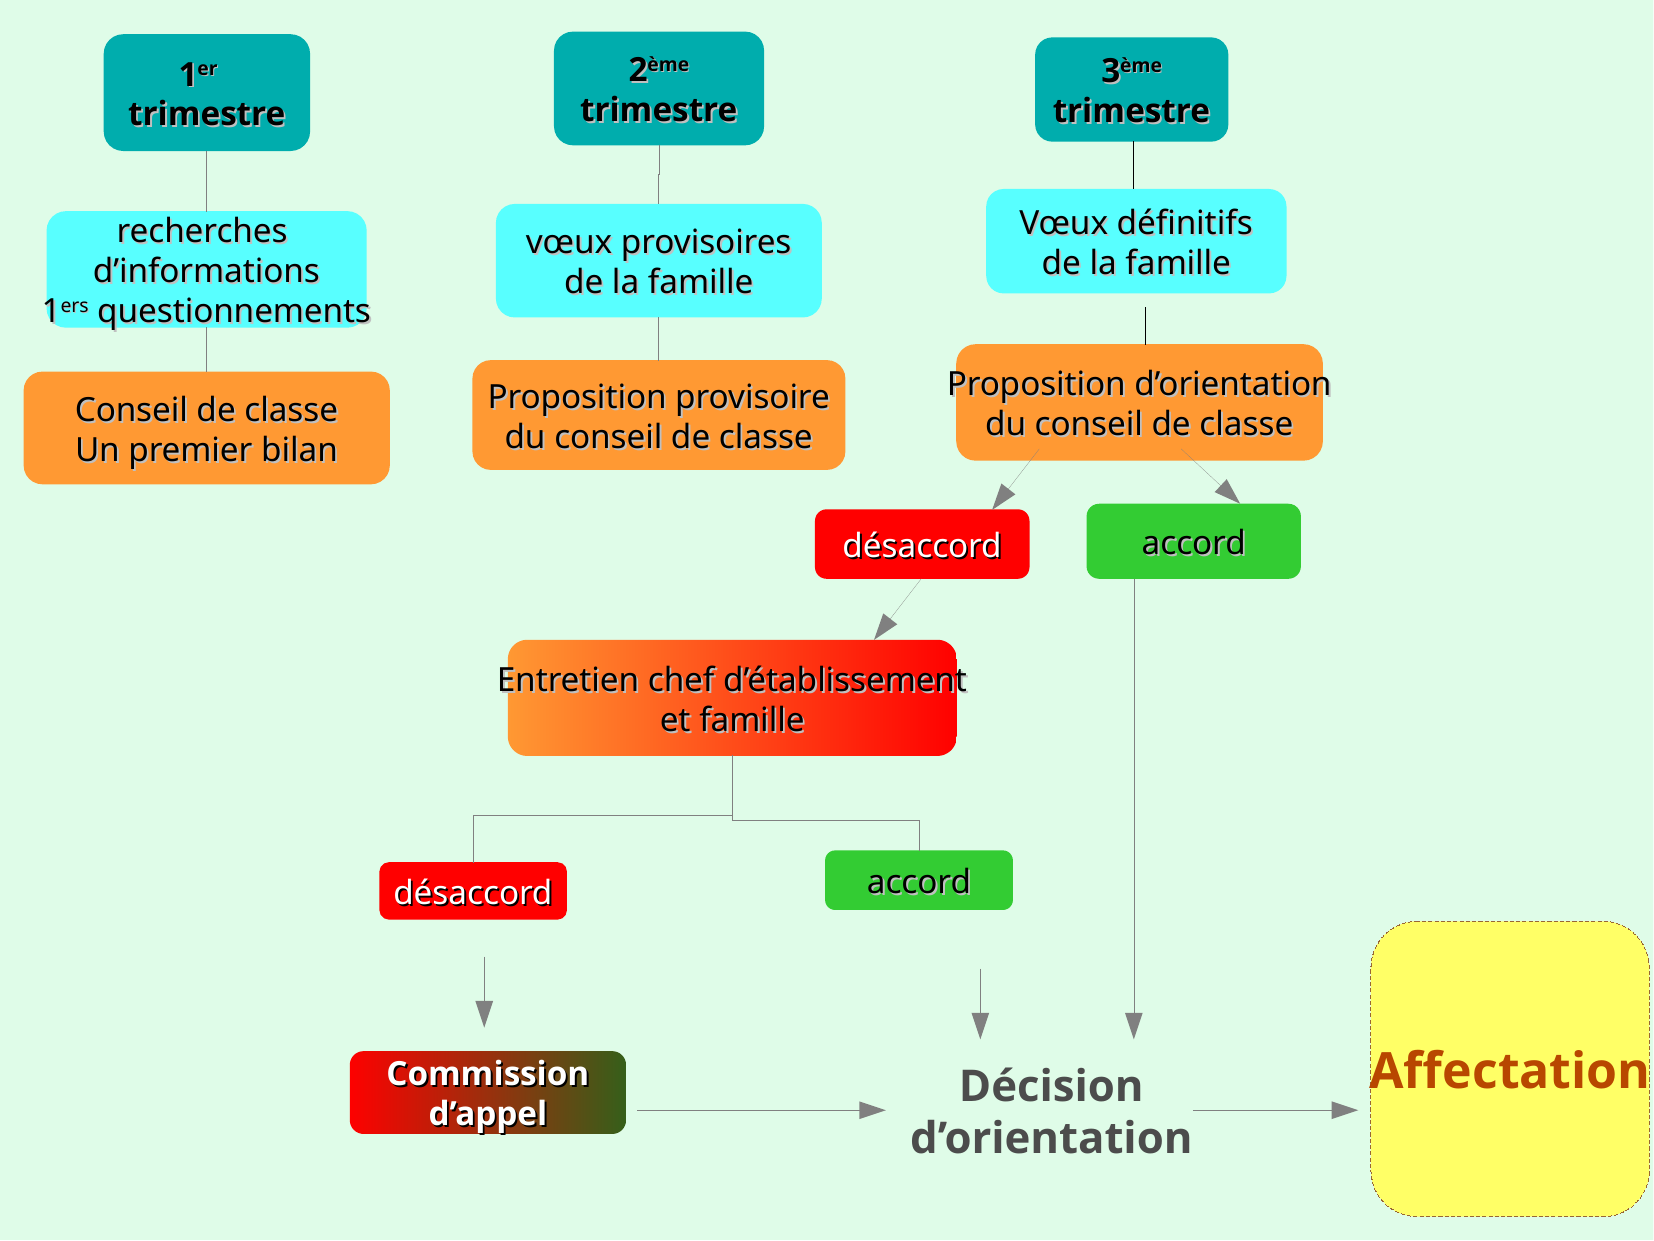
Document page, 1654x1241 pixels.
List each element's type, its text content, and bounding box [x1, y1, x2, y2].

text_box Affectation [1370, 921, 1650, 1217]
text_box Commission d’appel [349, 1051, 627, 1134]
text_box 1er trimestre [103, 34, 311, 152]
text_box vœux provisoires de la famille [495, 203, 822, 318]
text_box accord [825, 850, 1013, 910]
text_box Conseil de classe Un premier bilan [23, 371, 390, 485]
text_box Vœux définitifs de la famille [986, 188, 1287, 294]
text_box Entretien chef d’établissement et famille [507, 639, 957, 756]
text_box désaccord [814, 509, 1030, 579]
text_box 2ème trimestre [553, 31, 765, 146]
text_box Décision d’orientation [921, 1015, 1182, 1205]
text_box désaccord [379, 862, 567, 920]
text_box Proposition provisoire du conseil de classe [472, 360, 846, 470]
text_box 3ème trimestre [1035, 37, 1229, 142]
text_box recherches d’informations 1ers questionnements [46, 211, 367, 328]
text_box accord [1086, 503, 1301, 579]
text_box Proposition d’orientation du conseil de classe [956, 344, 1323, 461]
